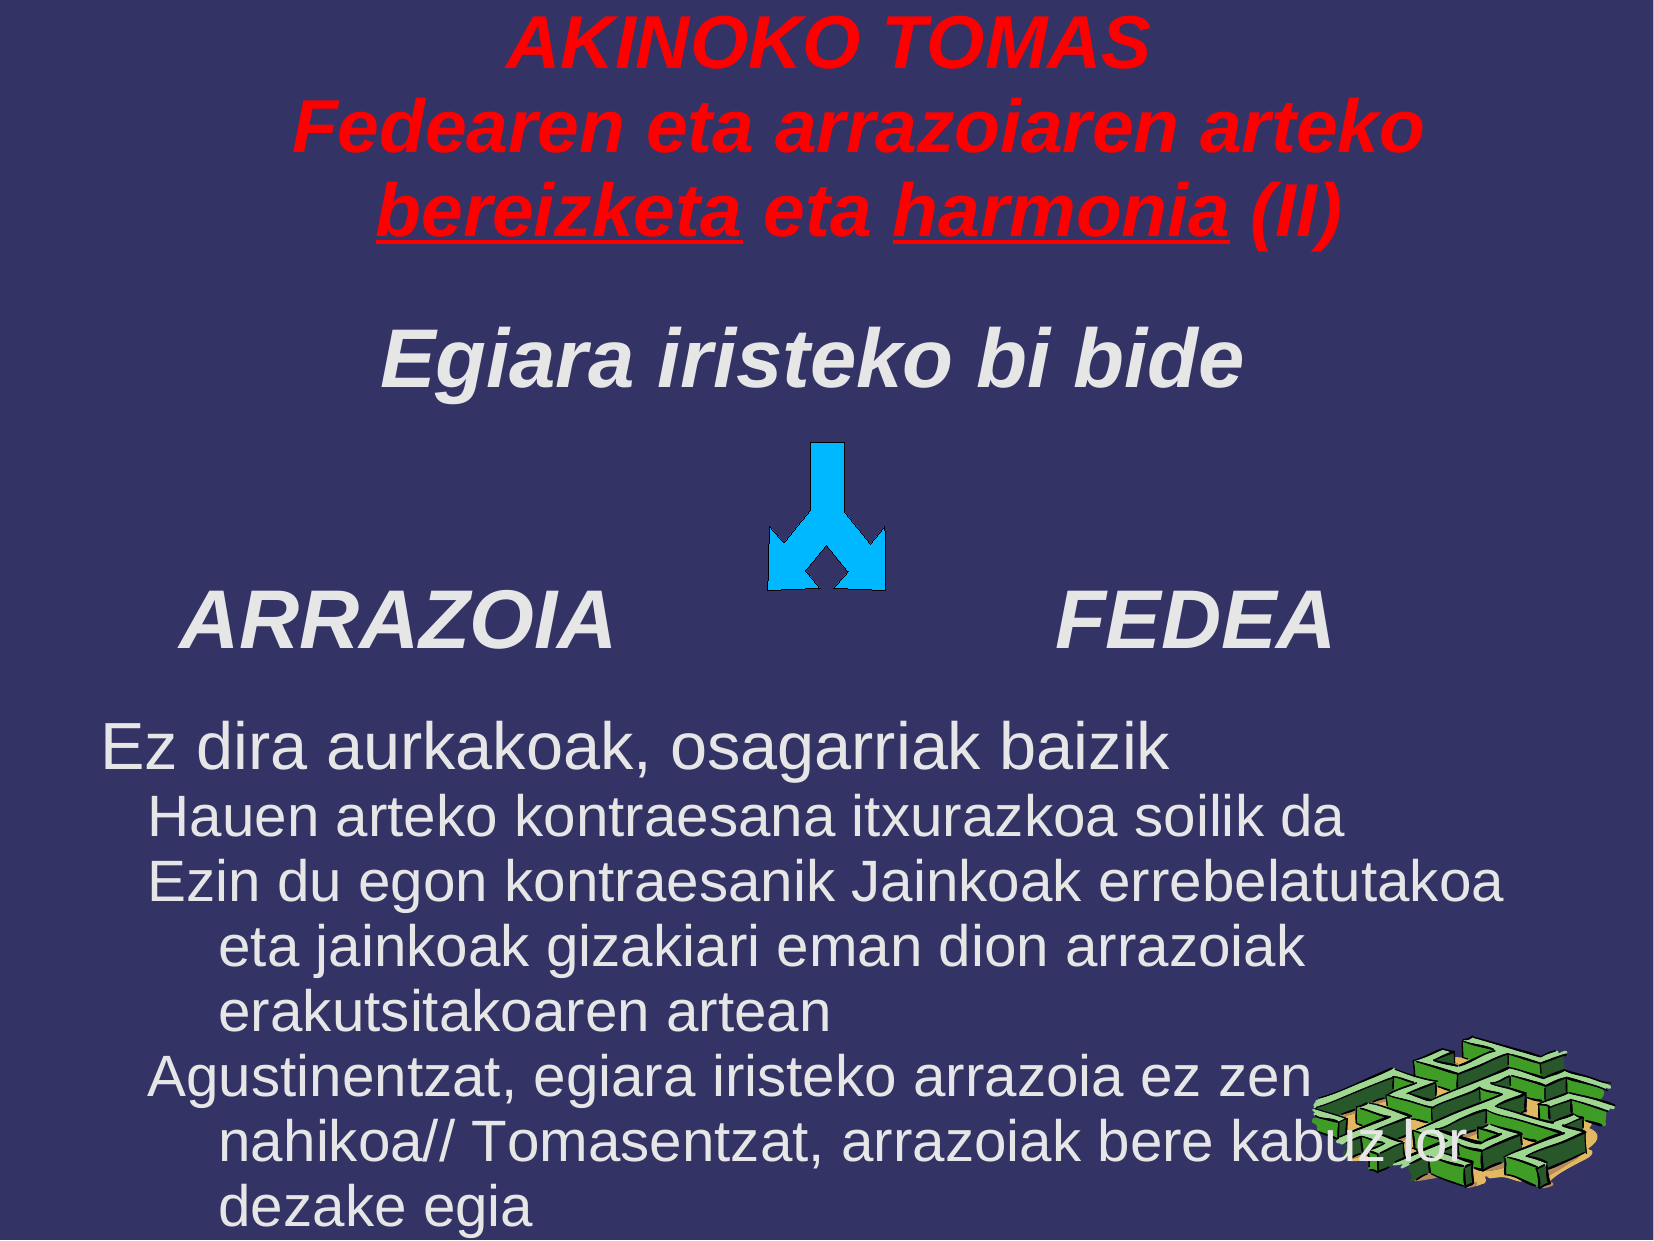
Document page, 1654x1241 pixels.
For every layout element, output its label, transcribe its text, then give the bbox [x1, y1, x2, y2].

title AKINOKO TOMAS Fedearen eta arrazoiaren arteko bereizketa eta harmonia (II) [123, 0, 1536, 253]
text_box [767, 452, 886, 591]
title FEDEA [885, 531, 1506, 708]
list Ez dira aurkakoak, osagarriak baizik Hauen arteko kontraesana itxurazkoa soilik da Ezin du egon kontraesanik Jainkoak errebelatutakoa eta jainkoak gizakiari eman dion arrazoiak erakutsitakoaren artean Agustinentzat, egiara iristeko arrazoia ez zen nahikoa// Tomasentzat, arrazoiak bere kabuz lor dezake egia [88, 708, 1559, 1241]
text_box Egiara iristeko bi bide [120, 265, 1506, 452]
title ARRAZOIA [88, 531, 709, 708]
